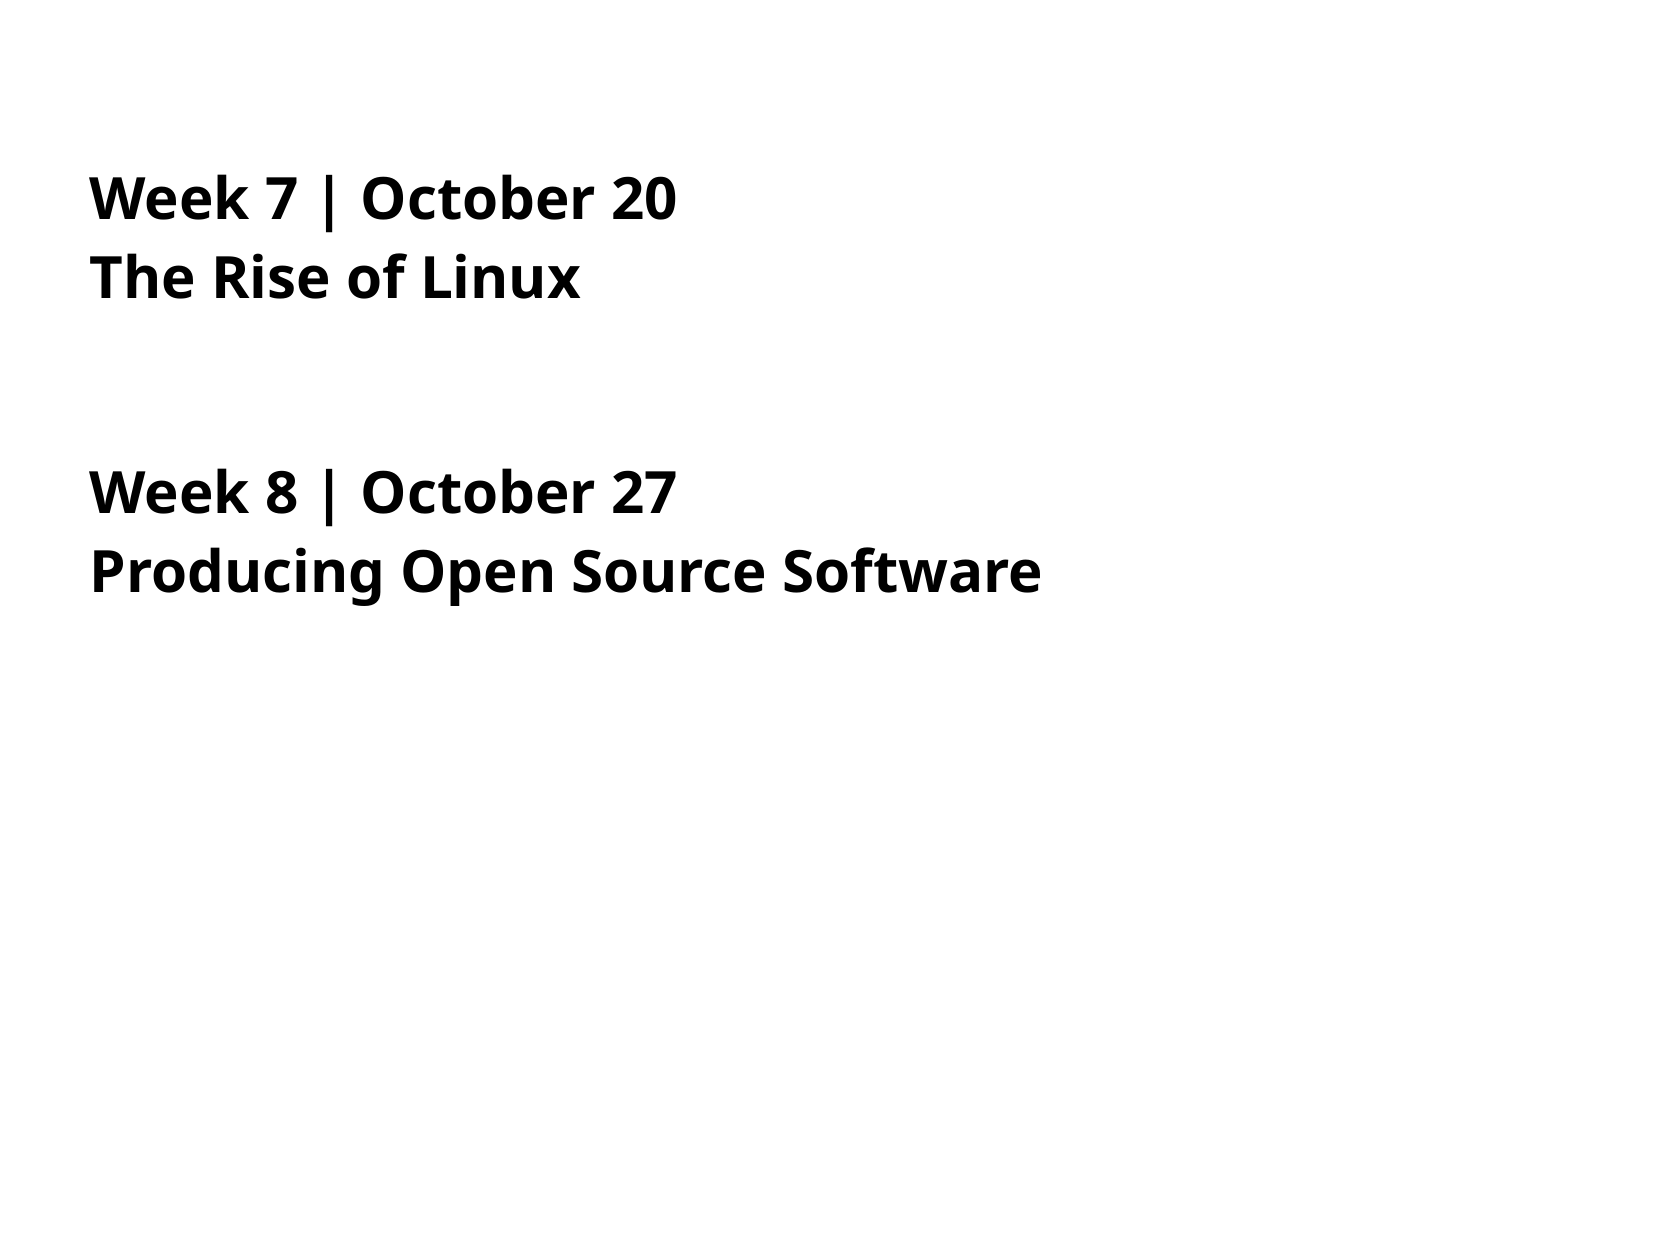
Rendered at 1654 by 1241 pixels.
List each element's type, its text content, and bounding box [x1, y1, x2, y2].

text_box Week 7 | October 20 The Rise of Linux [75, 150, 1538, 307]
text_box Week 8 | October 27 Producing Open Source Software [75, 443, 1538, 601]
